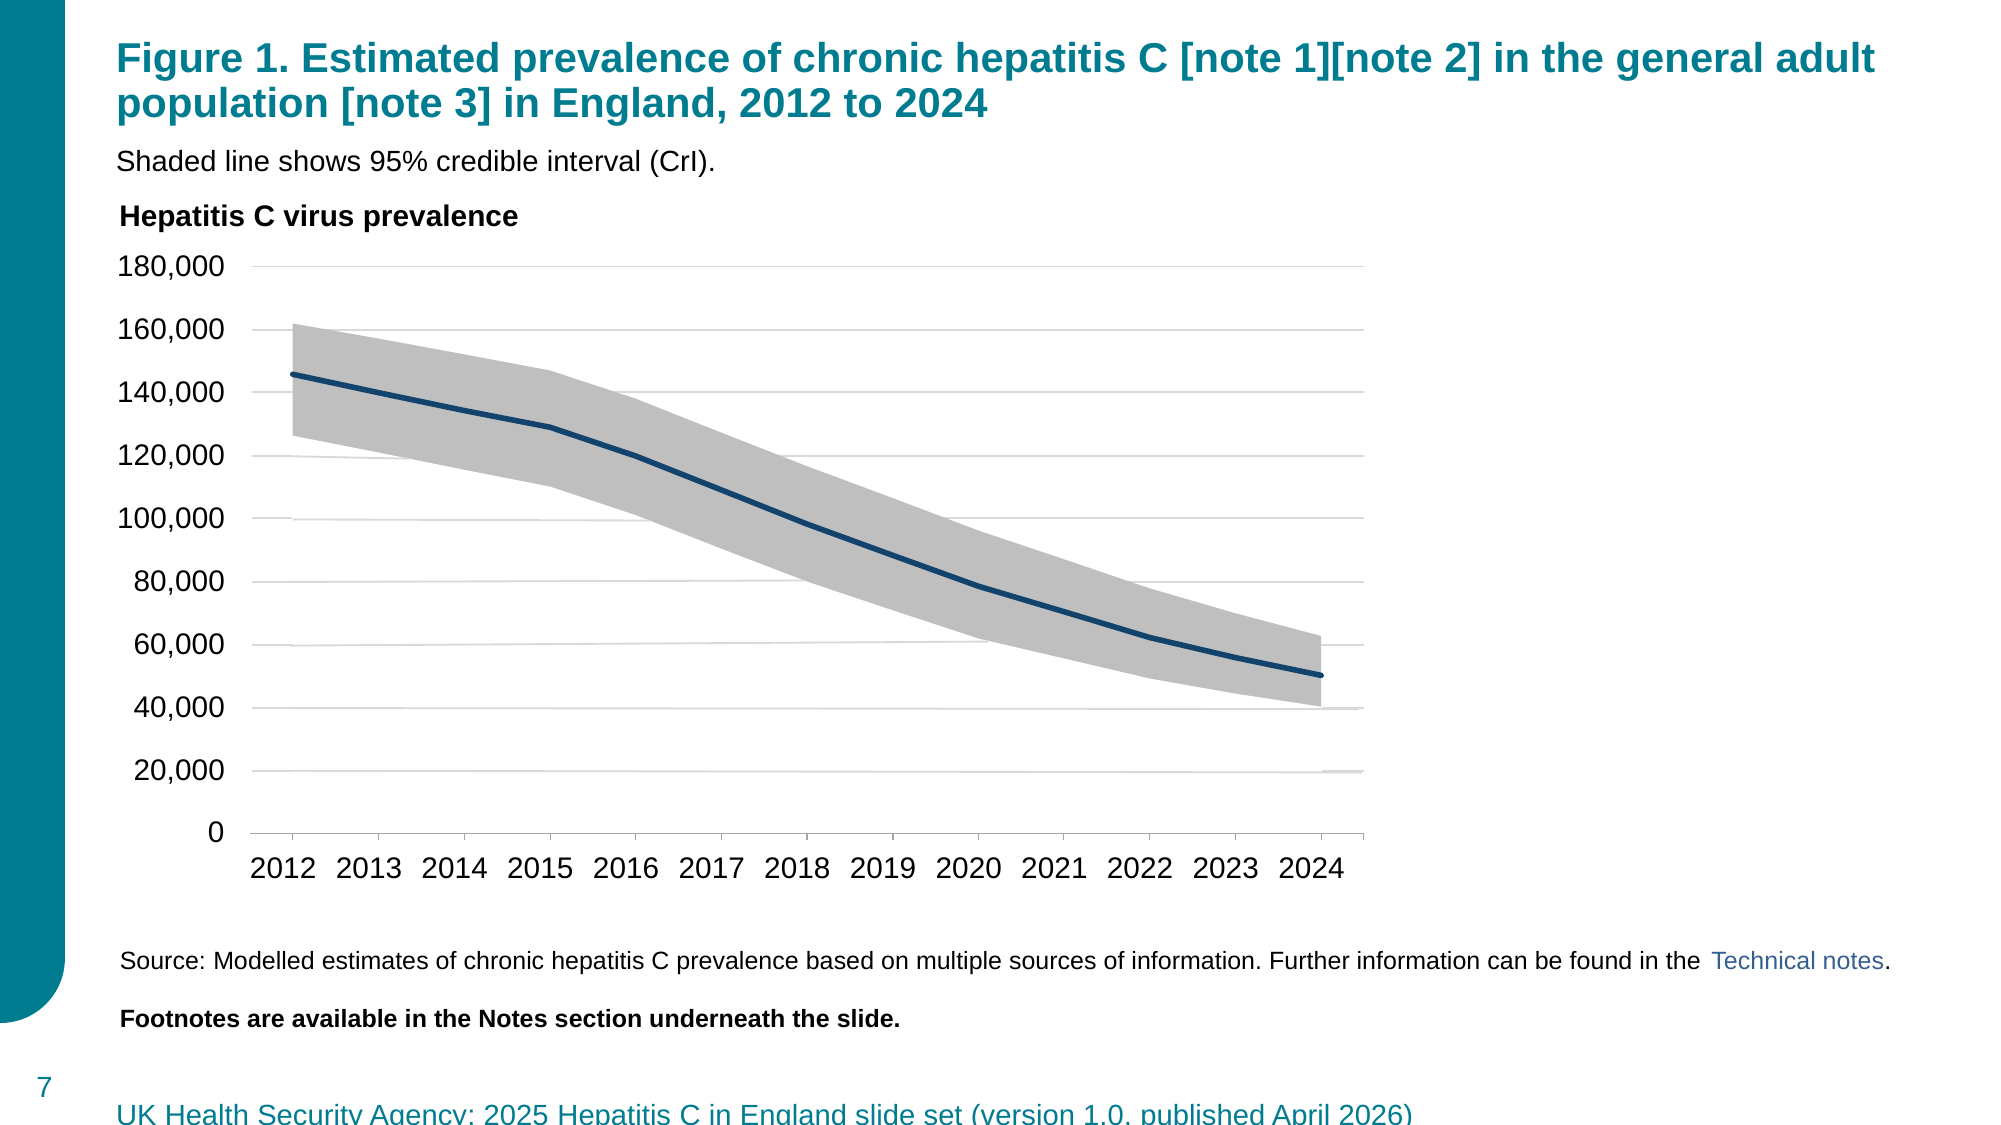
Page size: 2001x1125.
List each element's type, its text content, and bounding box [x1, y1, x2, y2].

picture [101, 188, 1398, 906]
title Figure 1. Estimated prevalence of chronic hepatitis C [note 1][note 2] in the general adult population [note 3] in England, 2012 to 2024 [101, 29, 1926, 138]
text_box Shaded line shows 95% credible interval (CrI). [101, 141, 1101, 185]
list Source: Modelled estimates of chronic hepatitis C prevalence based on multiple sources of information. Further information can be found in the Technical notes. [104, 945, 1909, 984]
text_box Footnotes are available in the Notes section underneath the slide. [104, 994, 1000, 1040]
text_box UK Health Security Agency: 2025 Hepatitis C in England slide set (version 1.0, published April 2026) [101, 1053, 1743, 1114]
text_box [21, 1056, 118, 1117]
